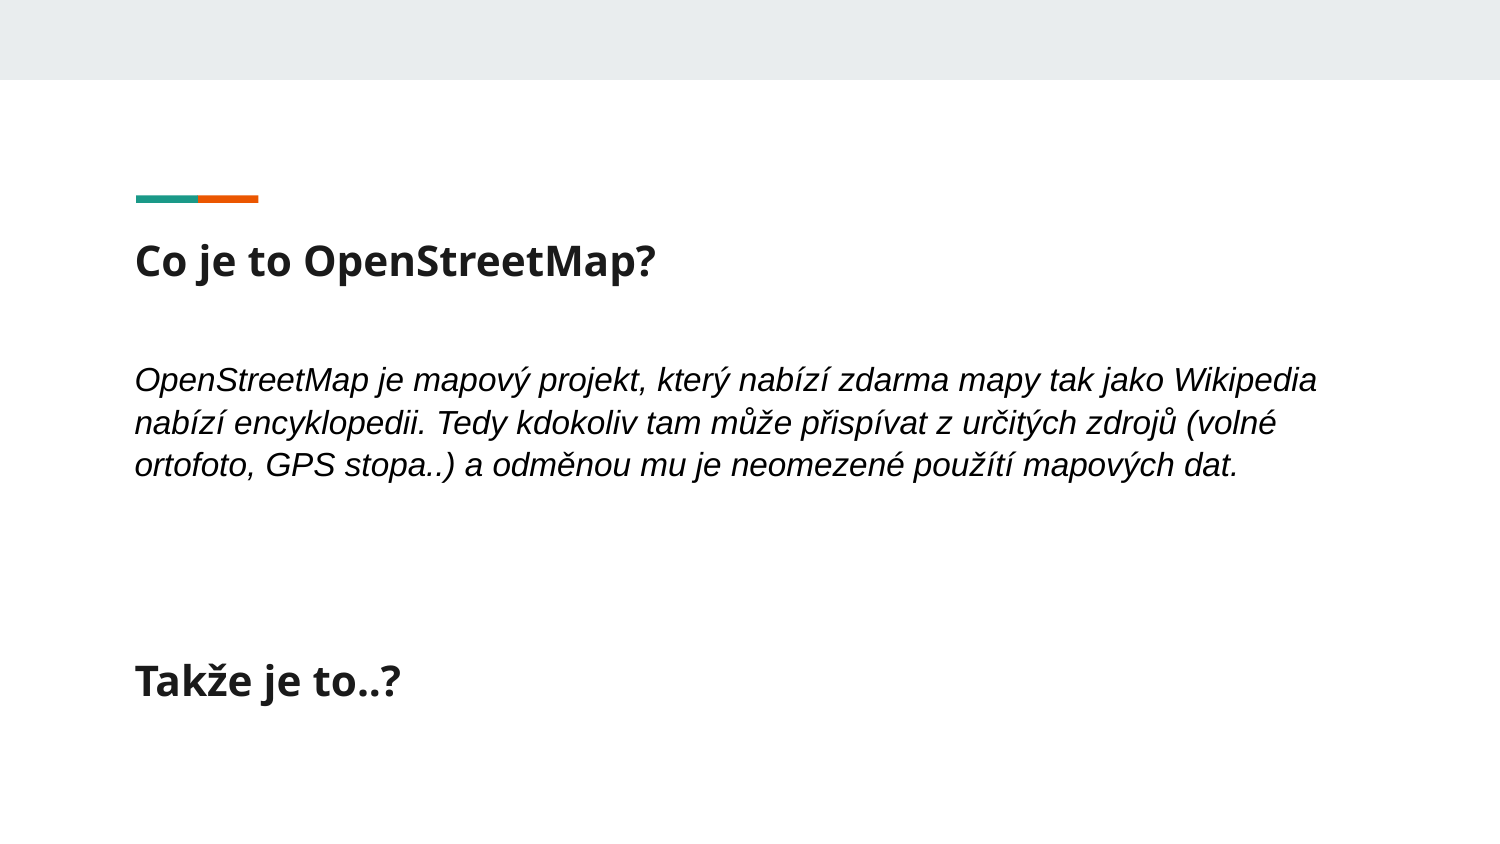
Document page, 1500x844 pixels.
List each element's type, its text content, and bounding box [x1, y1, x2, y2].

title Takže je to..? [119, 636, 1381, 724]
title Co je to OpenStreetMap? [119, 216, 1381, 305]
list OpenStreetMap je mapový projekt, který nabízí zdarma mapy tak jako Wikipedia nabízí encyklopedii. Tedy kdokoliv tam může přispívat z určitých zdrojů (volné ortofoto, GPS stopa..) a odměnou mu je neomezené použítí mapových dat. [119, 341, 1381, 636]
